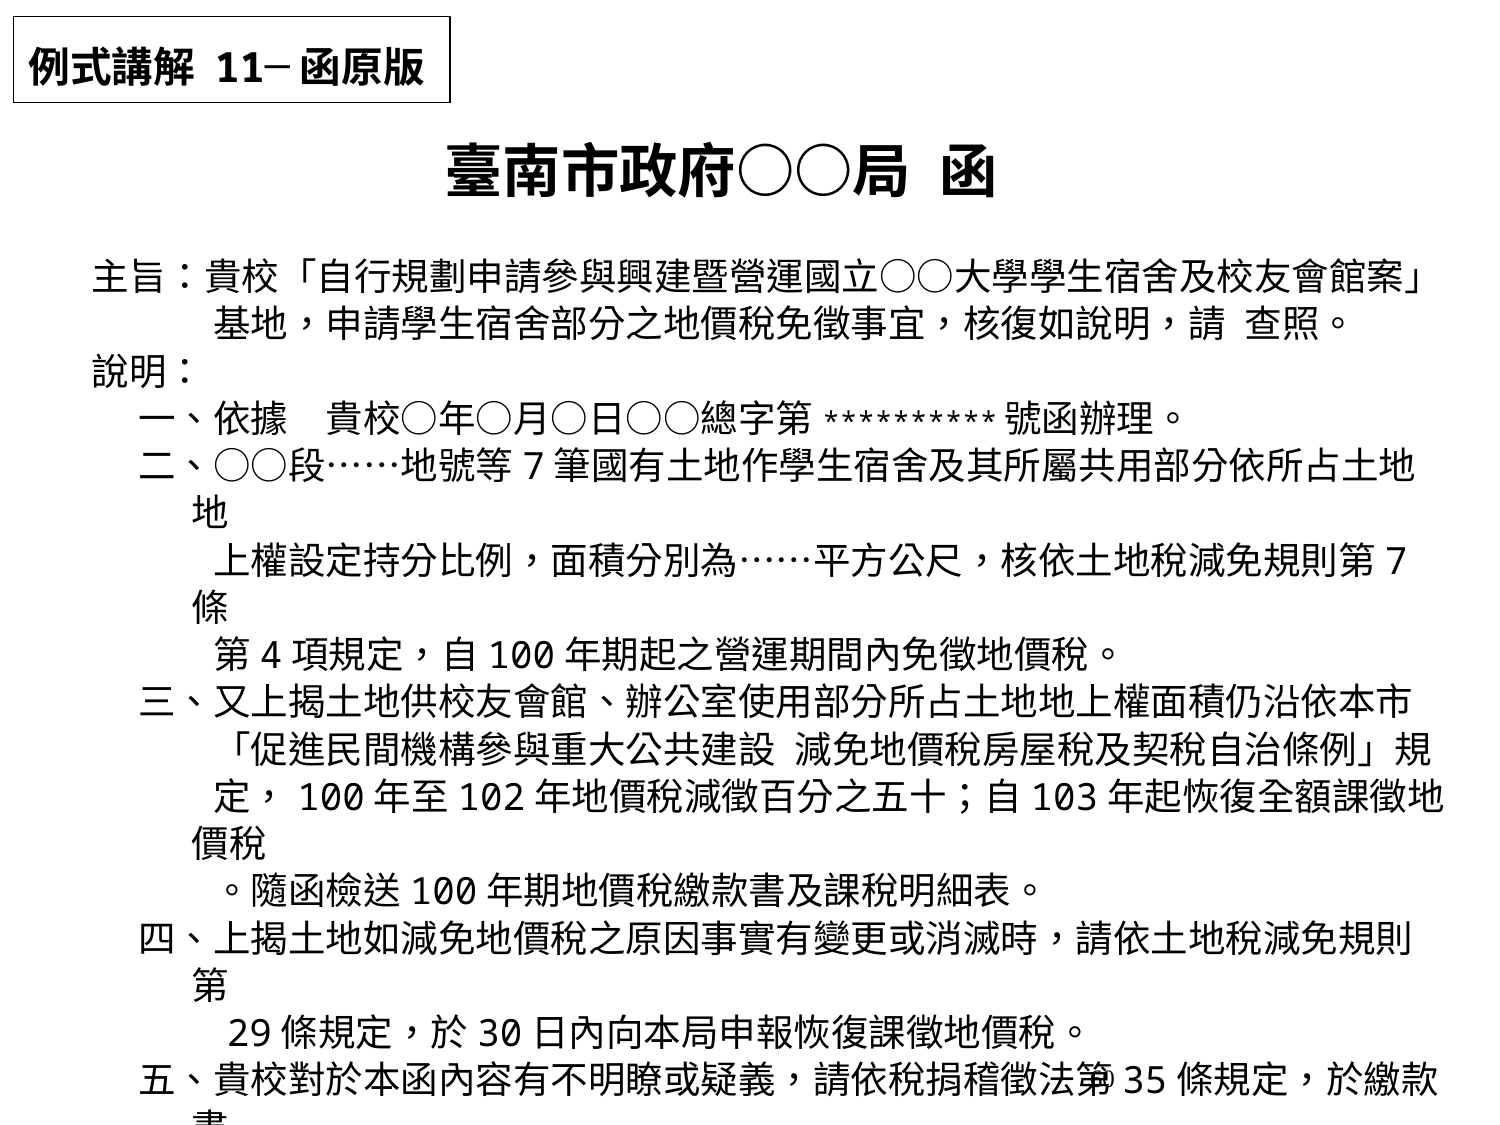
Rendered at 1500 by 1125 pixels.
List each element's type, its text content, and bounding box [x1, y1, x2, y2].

text_box 臺南市政府○○局 函 [426, 126, 1017, 214]
text_box 主旨：貴校「自行規劃申請參與興建暨營運國立○○大學學生宿舍及校友會館案」 基地，申請學生宿舍部分之地價稅免徵事宜，核復如說明，請 查照。 說明： 一、依據 貴校○年○月○日○○總字第**********號函辦理。 二、○○段……地號等7筆國有土地作學生宿舍及其所屬共用部分依所占土地地 上權設定持分比例，面積分別為……平方公尺，核依土地稅減免規則第7條 第4項規定，自100年期起之營運期間內免徵地價稅。 三、又上揭土地供校友會館、辦公室使用部分所占土地地上權面積仍沿依本市 「促進民間機構參與重大公共建設 減免地價稅房屋稅及契稅自治條例」規 定，100年至102年地價稅減徵百分之五十；自103年起恢復全額課徵地價稅 。隨函檢送100年期地價稅繳款書及課稅明細表。 四、上揭土地如減免地價稅之原因事實有變更或消滅時，請依土地稅減免規則第 29條規定，於30日內向本局申報恢復課徵地價稅。 五、貴校對於本函內容有不明瞭或疑義，請依稅捐稽徵法第35條規定，於繳款書 所載繳納期間屆滿翌日起算30日內，依規定格式敘明理由連同證明文件，向 本局申請復查。 [77, 243, 1464, 1125]
text_box 例式講解 11─函原版 [13, 16, 450, 103]
